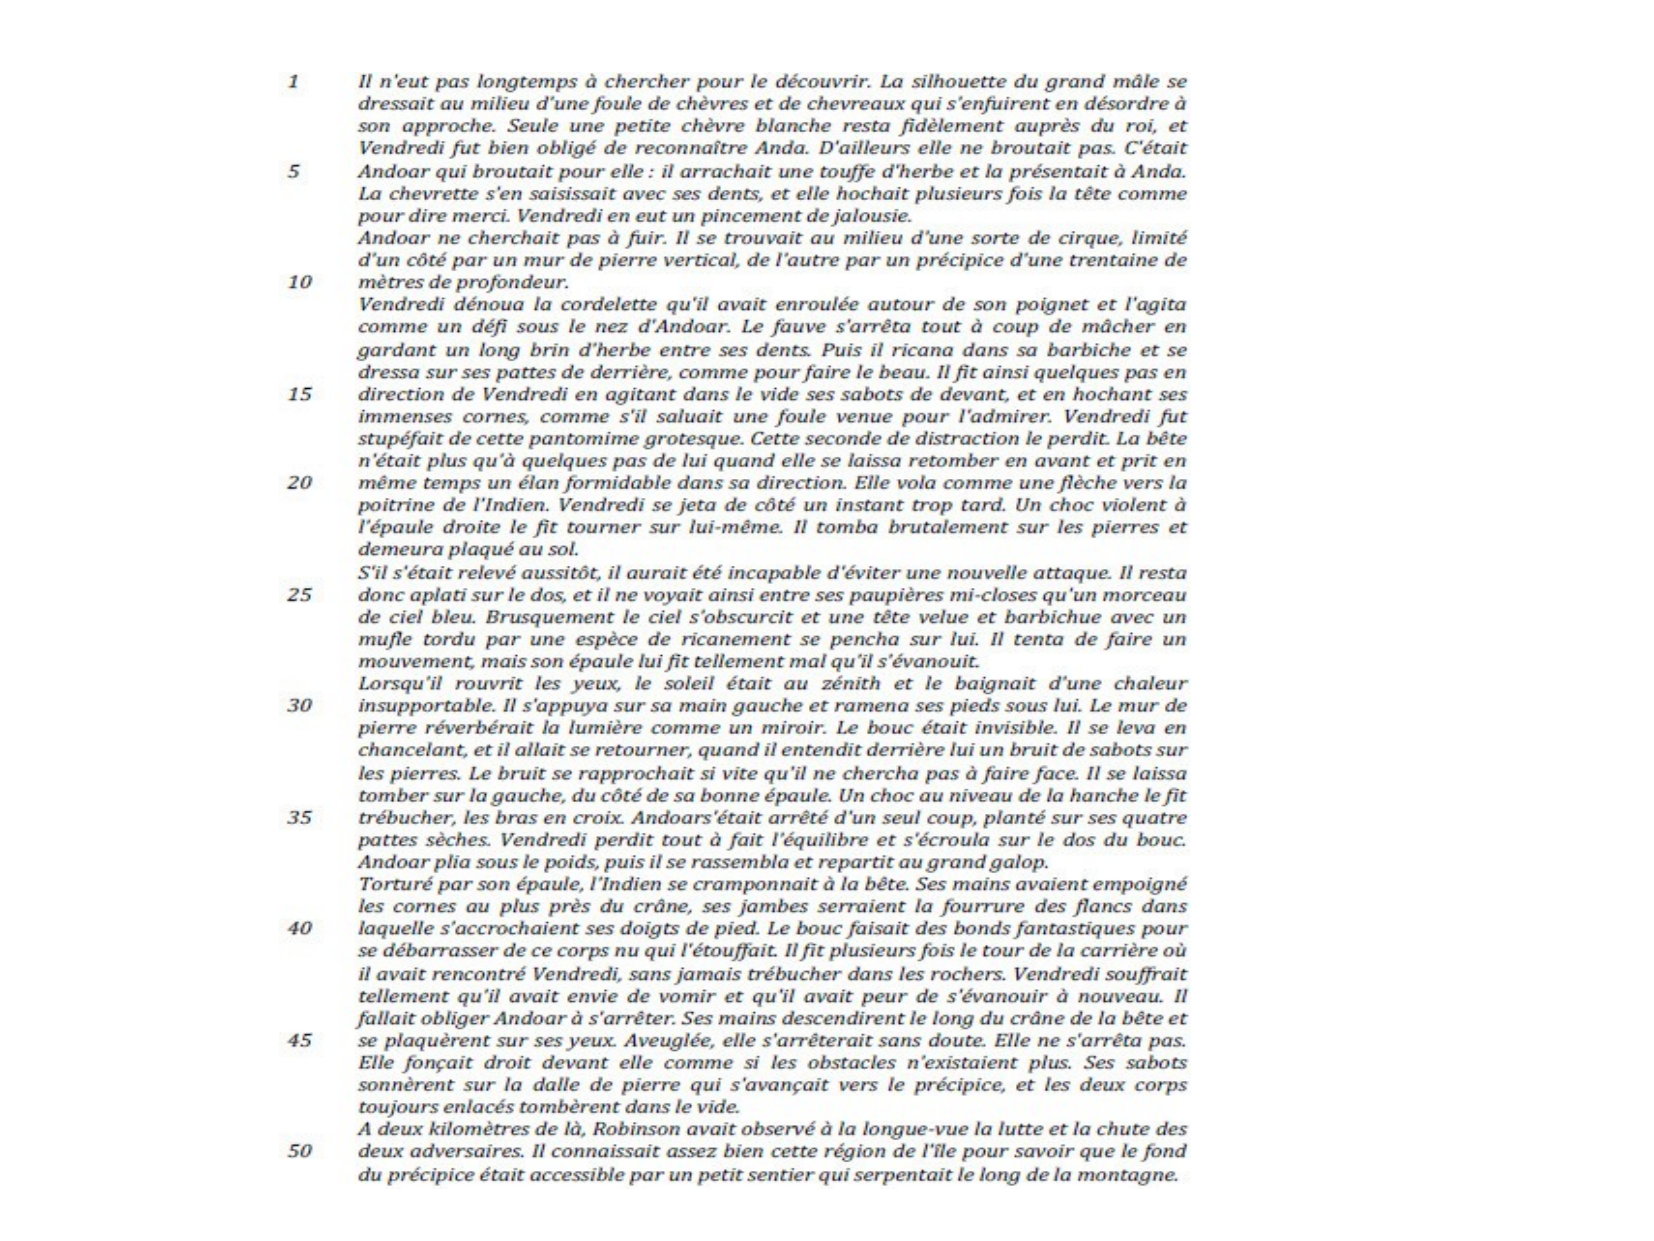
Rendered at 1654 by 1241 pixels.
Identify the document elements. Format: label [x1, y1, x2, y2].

text_box [279, 73, 1191, 1188]
